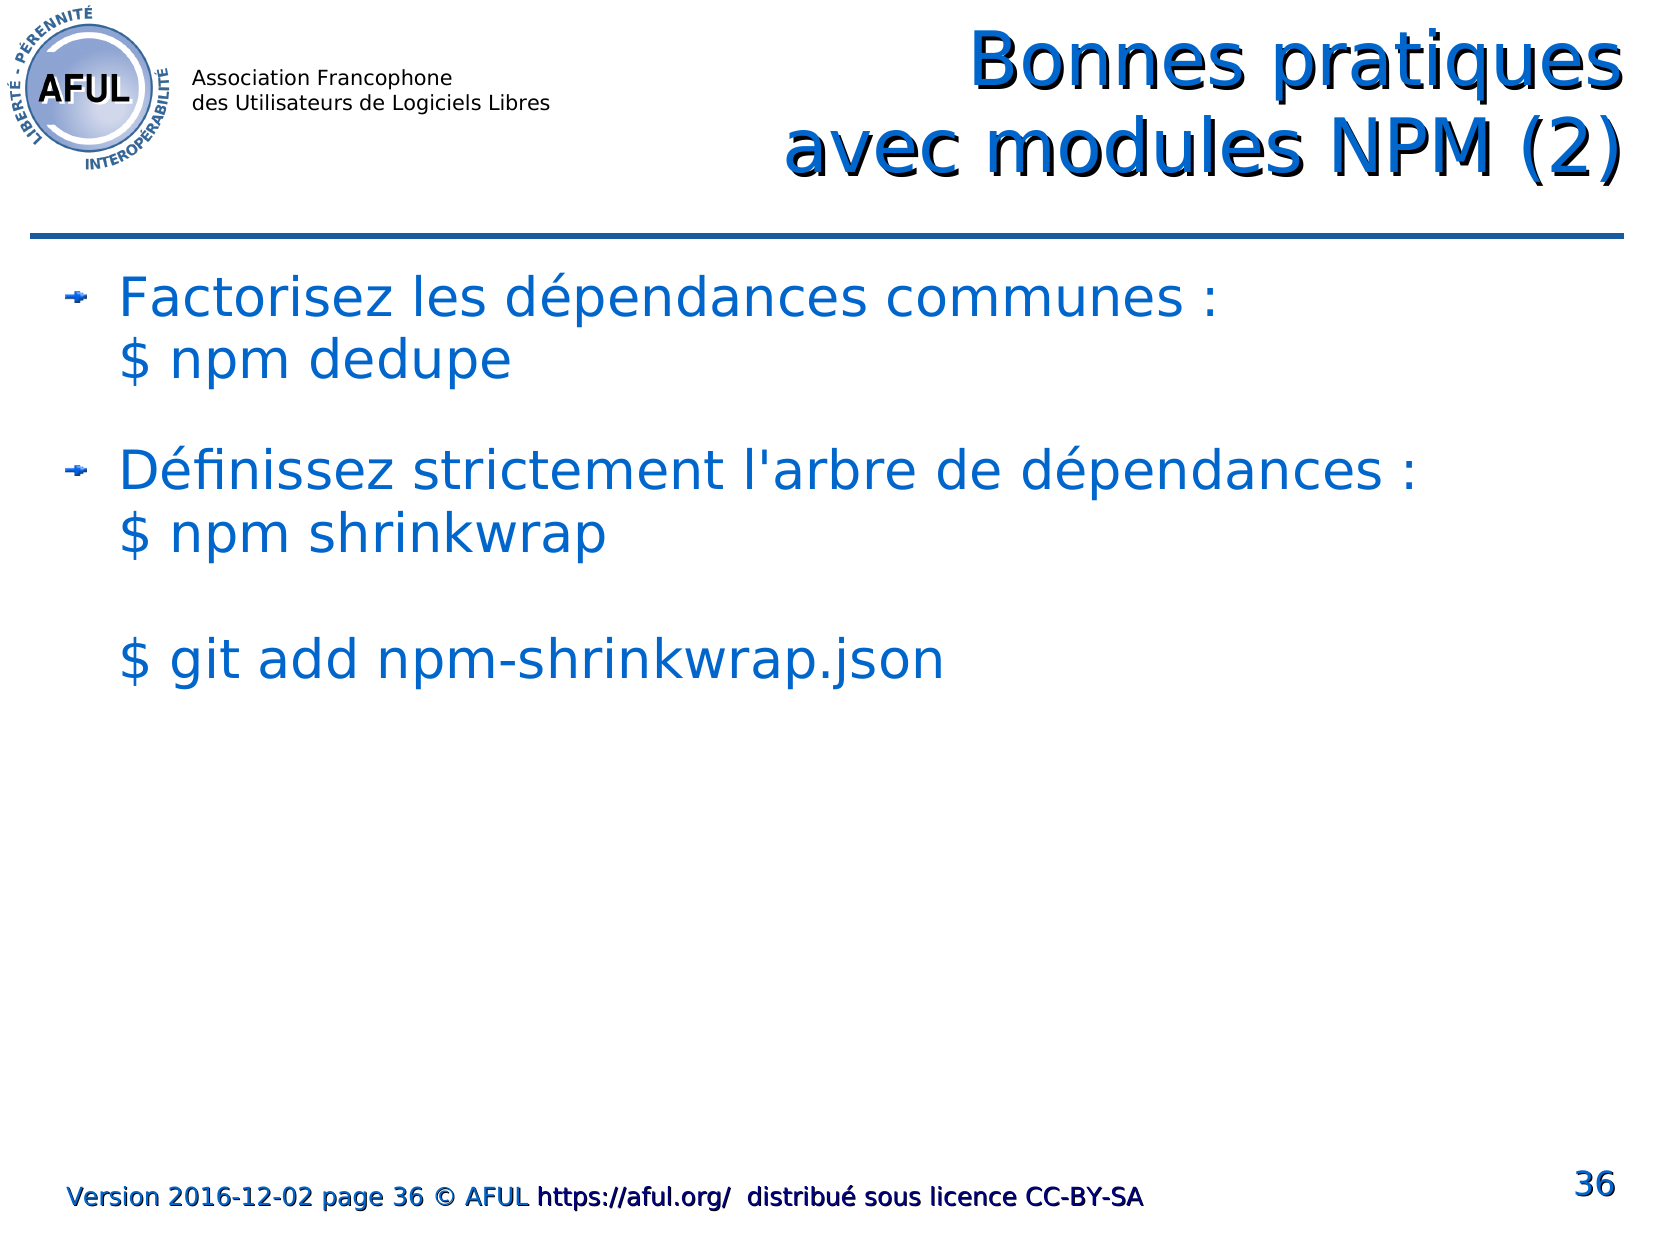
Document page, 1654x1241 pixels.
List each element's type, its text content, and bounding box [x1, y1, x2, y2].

list Factorisez les dépendances communes : $ npm dedupe Définissez strictement l'arbre de dépendances : $ npm shrinkwrap $ git add npm-shrinkwrap.json [47, 265, 1595, 1241]
picture [0, 0, 178, 178]
title Bonnes pratiques avec modules NPM (2) [501, 0, 1625, 207]
